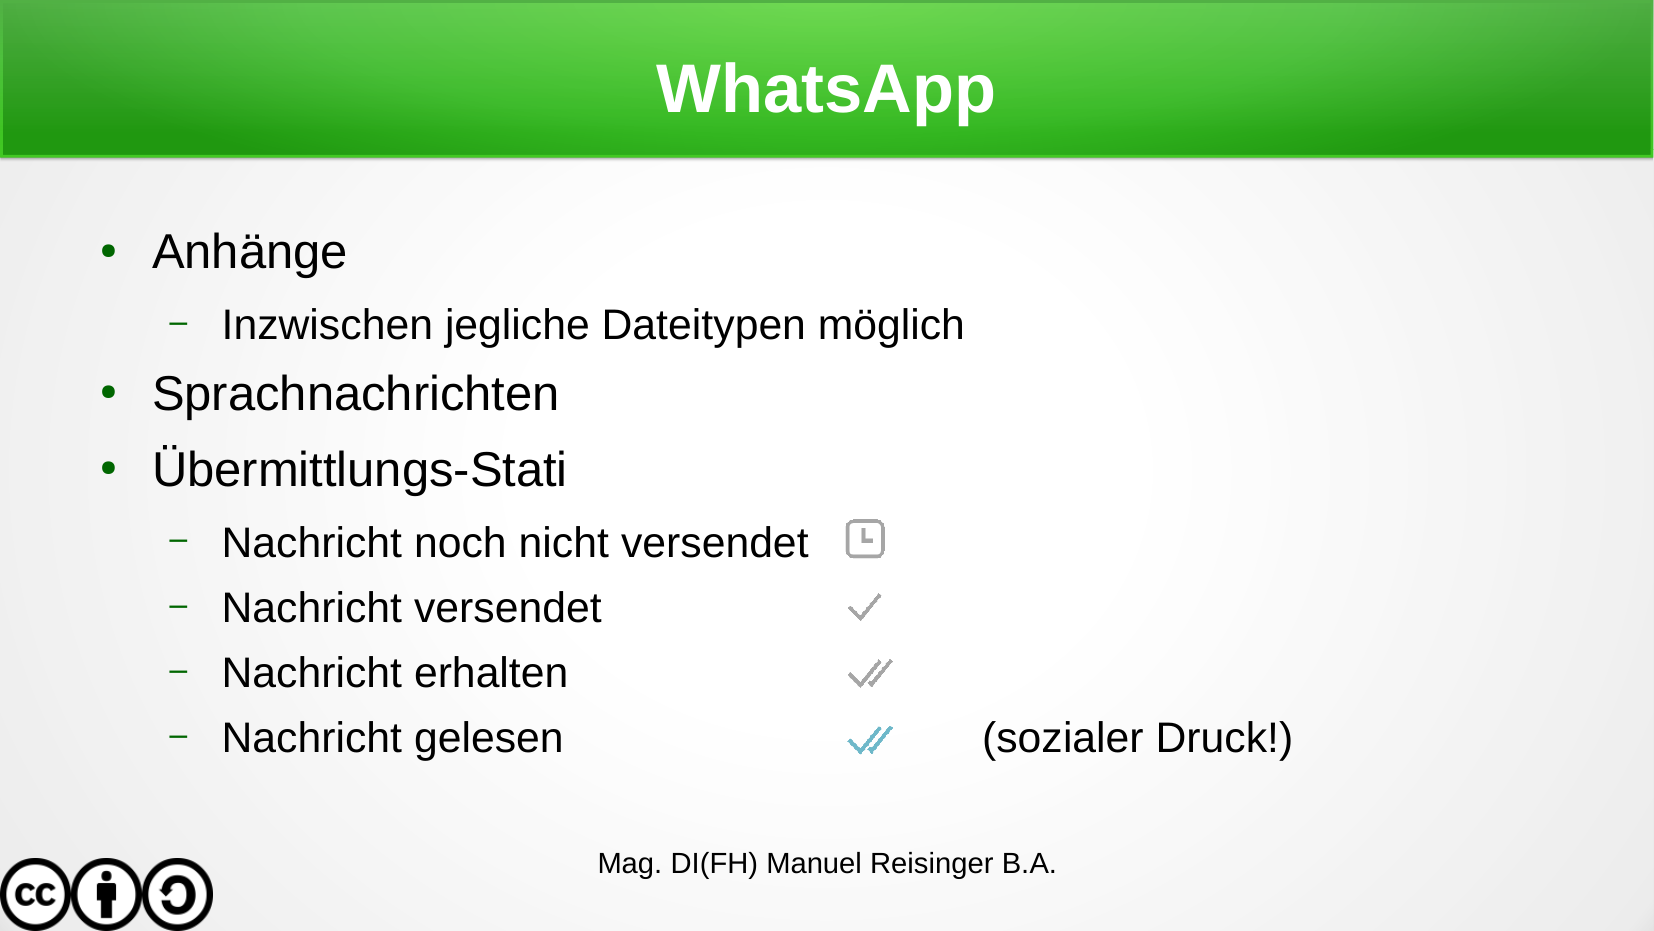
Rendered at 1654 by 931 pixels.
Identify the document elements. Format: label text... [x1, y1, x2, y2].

picture [826, 511, 910, 767]
title WhatsApp [82, 35, 1571, 142]
picture [0, 858, 213, 931]
list Anhänge Inzwischen jegliche Dateitypen möglich Sprachnachrichten Übermittlungs-Stati Nachricht noch nicht versendet Nachricht versendet Nachricht erhalten Nachricht gelesen (sozialer Druck!) [82, 224, 1571, 764]
